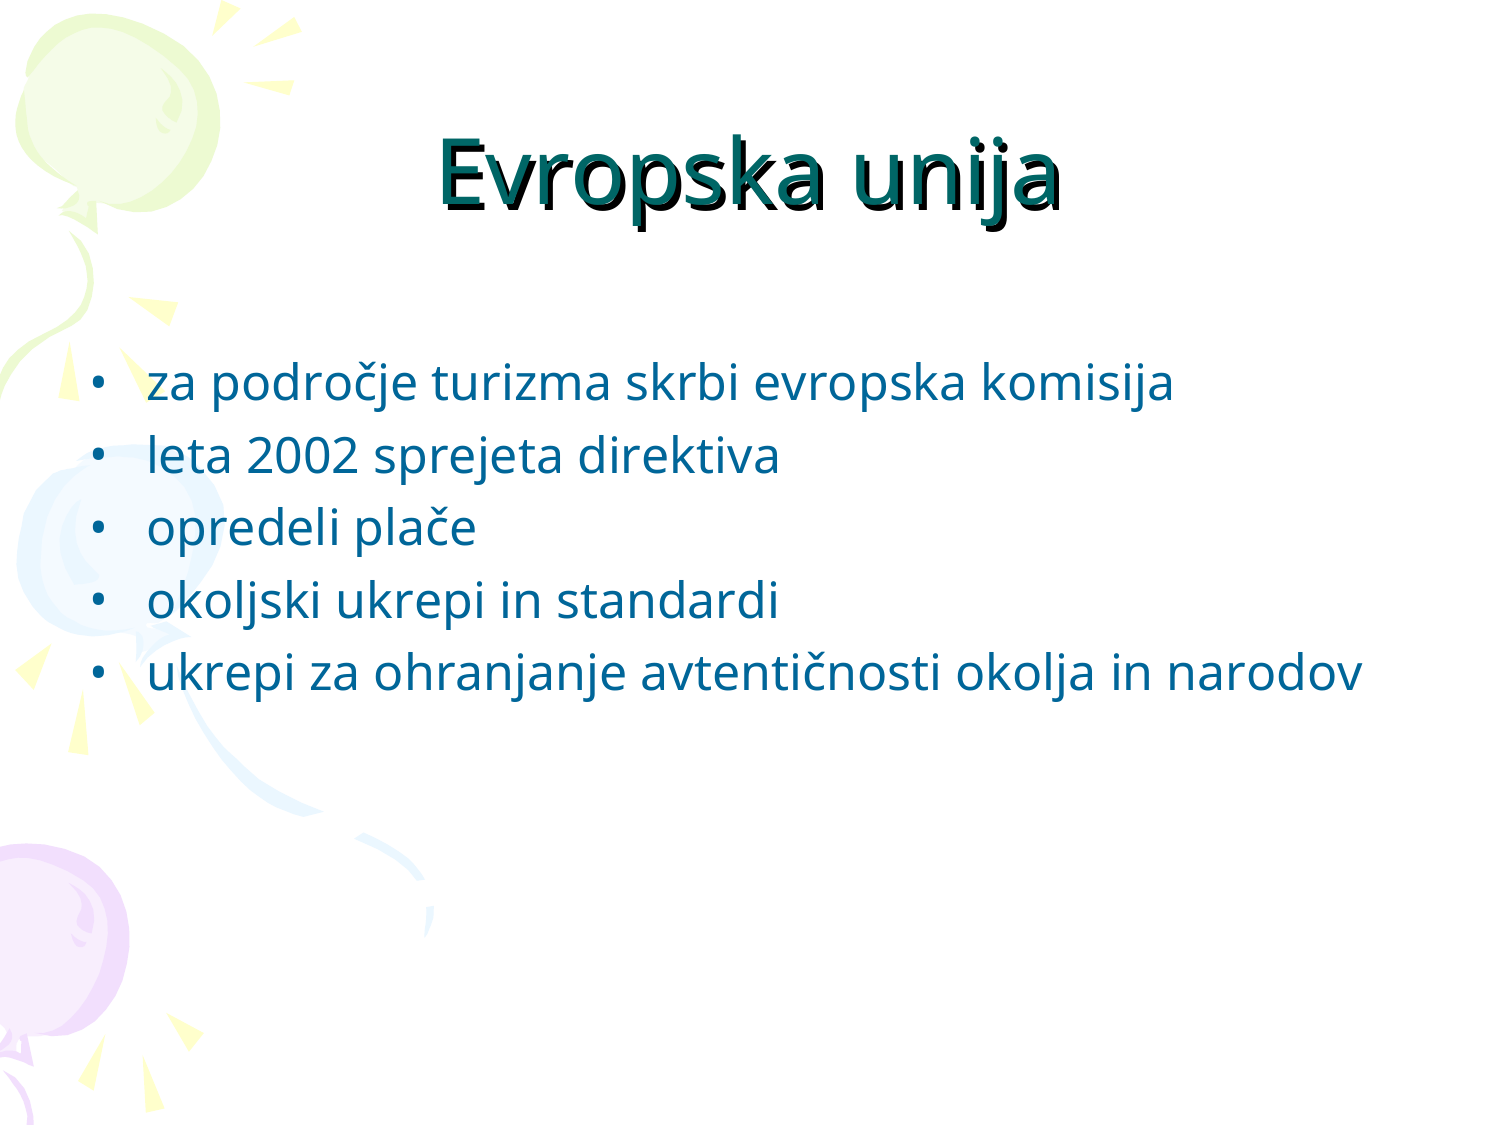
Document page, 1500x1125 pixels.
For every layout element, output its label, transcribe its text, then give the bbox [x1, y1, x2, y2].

list za področje turizma skrbi evropska komisija leta 2002 sprejeta direktiva opredeli plače okoljski ukrepi in standardi ukrepi za ohranjanje avtentičnosti okolja in narodov [75, 262, 1426, 994]
title Evropska unija [72, 16, 1426, 233]
